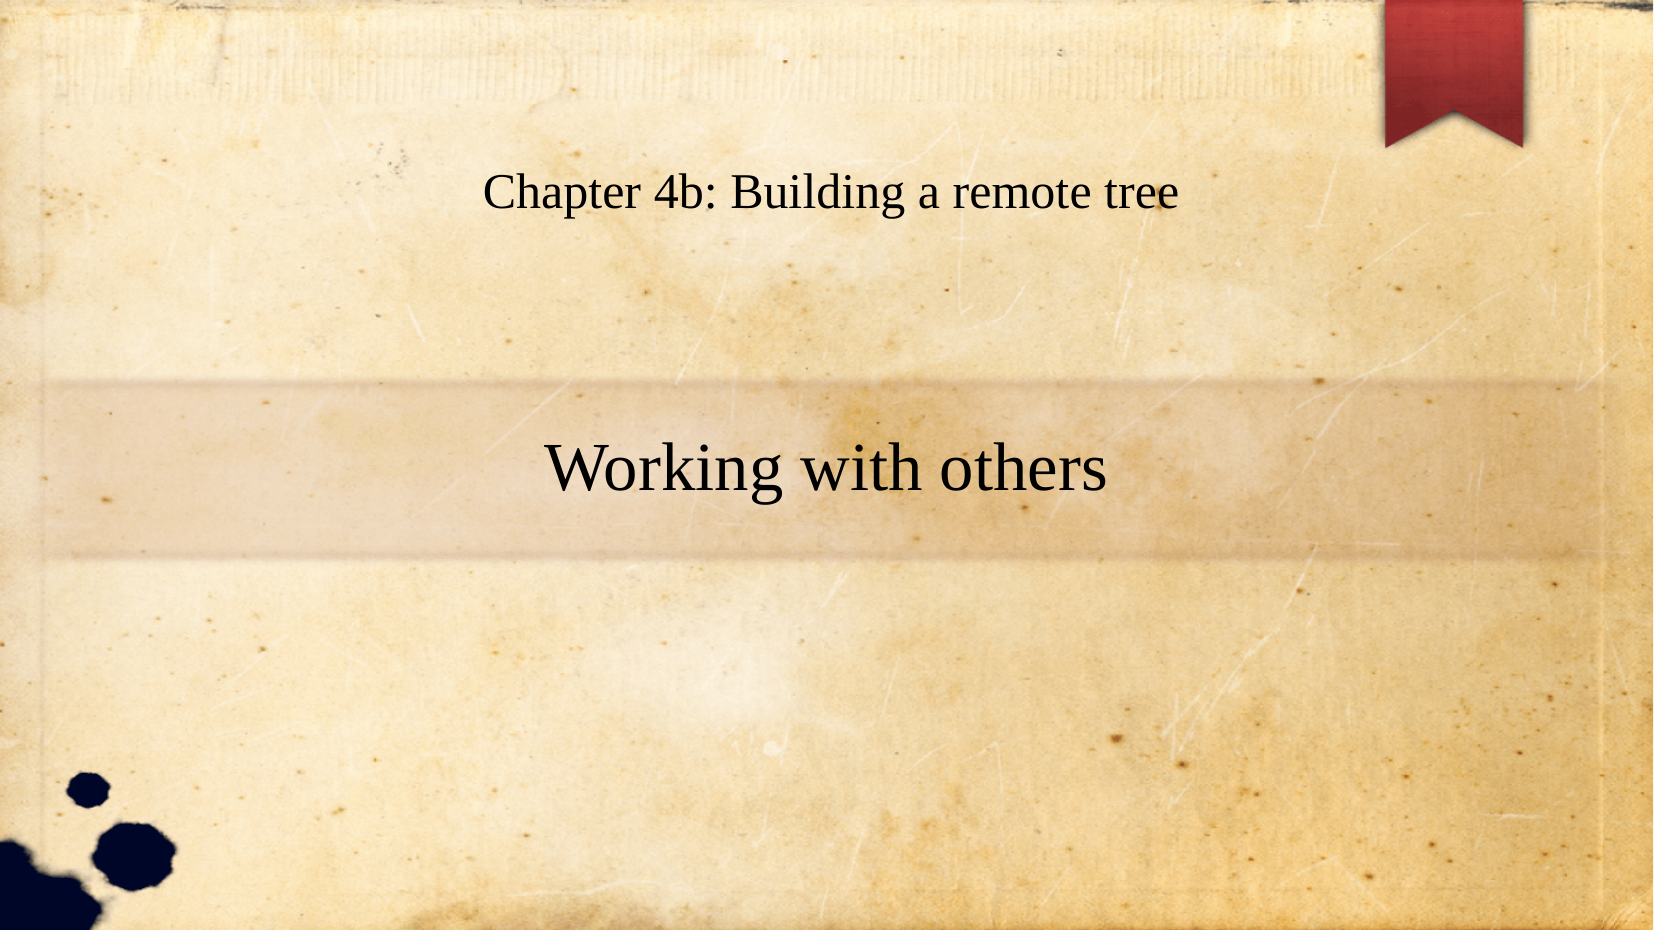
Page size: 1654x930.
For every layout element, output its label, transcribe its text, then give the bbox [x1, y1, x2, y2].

list Chapter 4b: Building a remote tree [74, 164, 1530, 300]
picture [0, 0, 1654, 930]
title Working with others [82, 389, 1571, 545]
